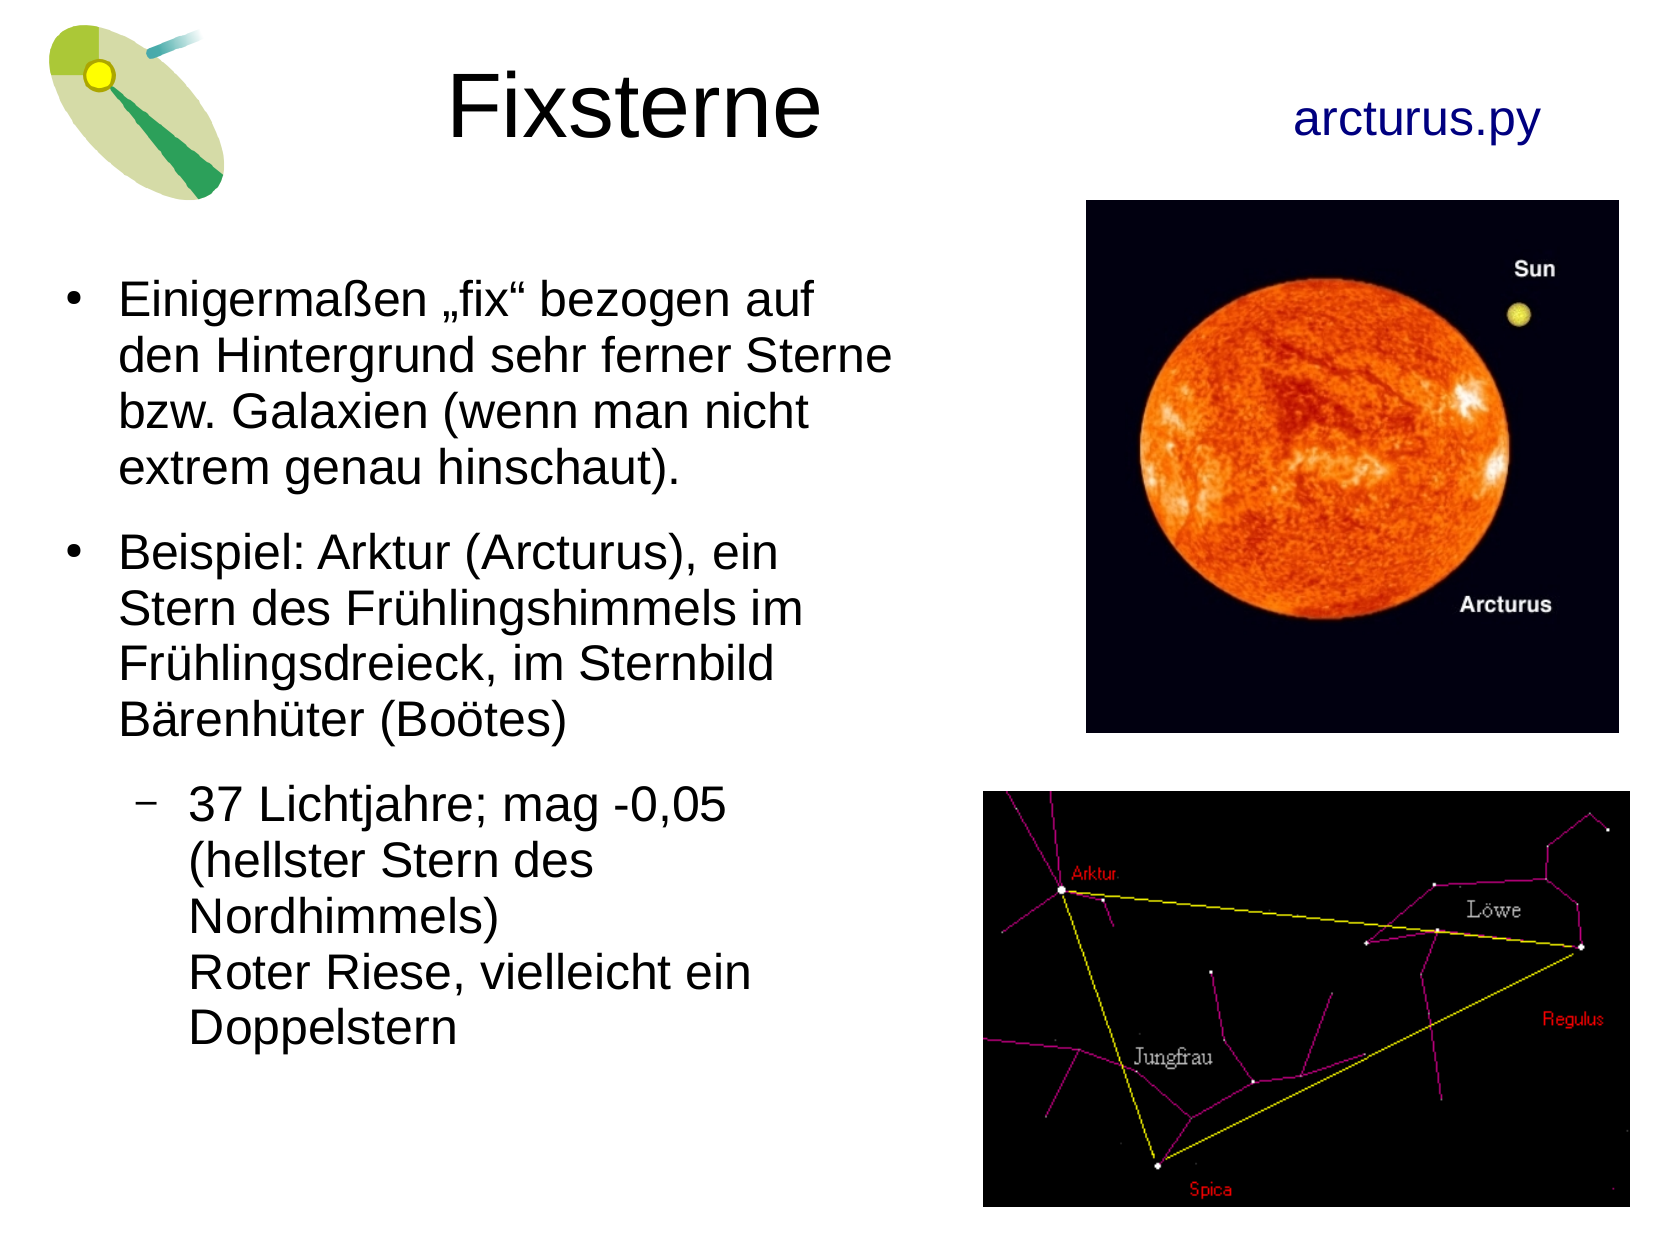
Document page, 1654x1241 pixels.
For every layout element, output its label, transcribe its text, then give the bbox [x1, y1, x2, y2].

picture [983, 791, 1630, 1207]
text_box arcturus.py [1279, 82, 1601, 154]
title Fixsterne [348, 41, 922, 172]
picture [1086, 200, 1619, 733]
list Einigermaßen „fix“ bezogen auf den Hintergrund sehr ferner Sterne bzw. Galaxien (wenn man nicht extrem genau hinschaut). Beispiel: Arktur (Arcturus), ein Stern des Frühlingshimmels im Frühlingsdreieck, im Sternbild Bärenhüter (Boötes) 37 Lichtjahre; mag -0,05 (hellster Stern des Nordhimmels) Roter Riese, vielleicht ein Doppelstern [47, 271, 898, 1205]
picture [47, 23, 225, 201]
